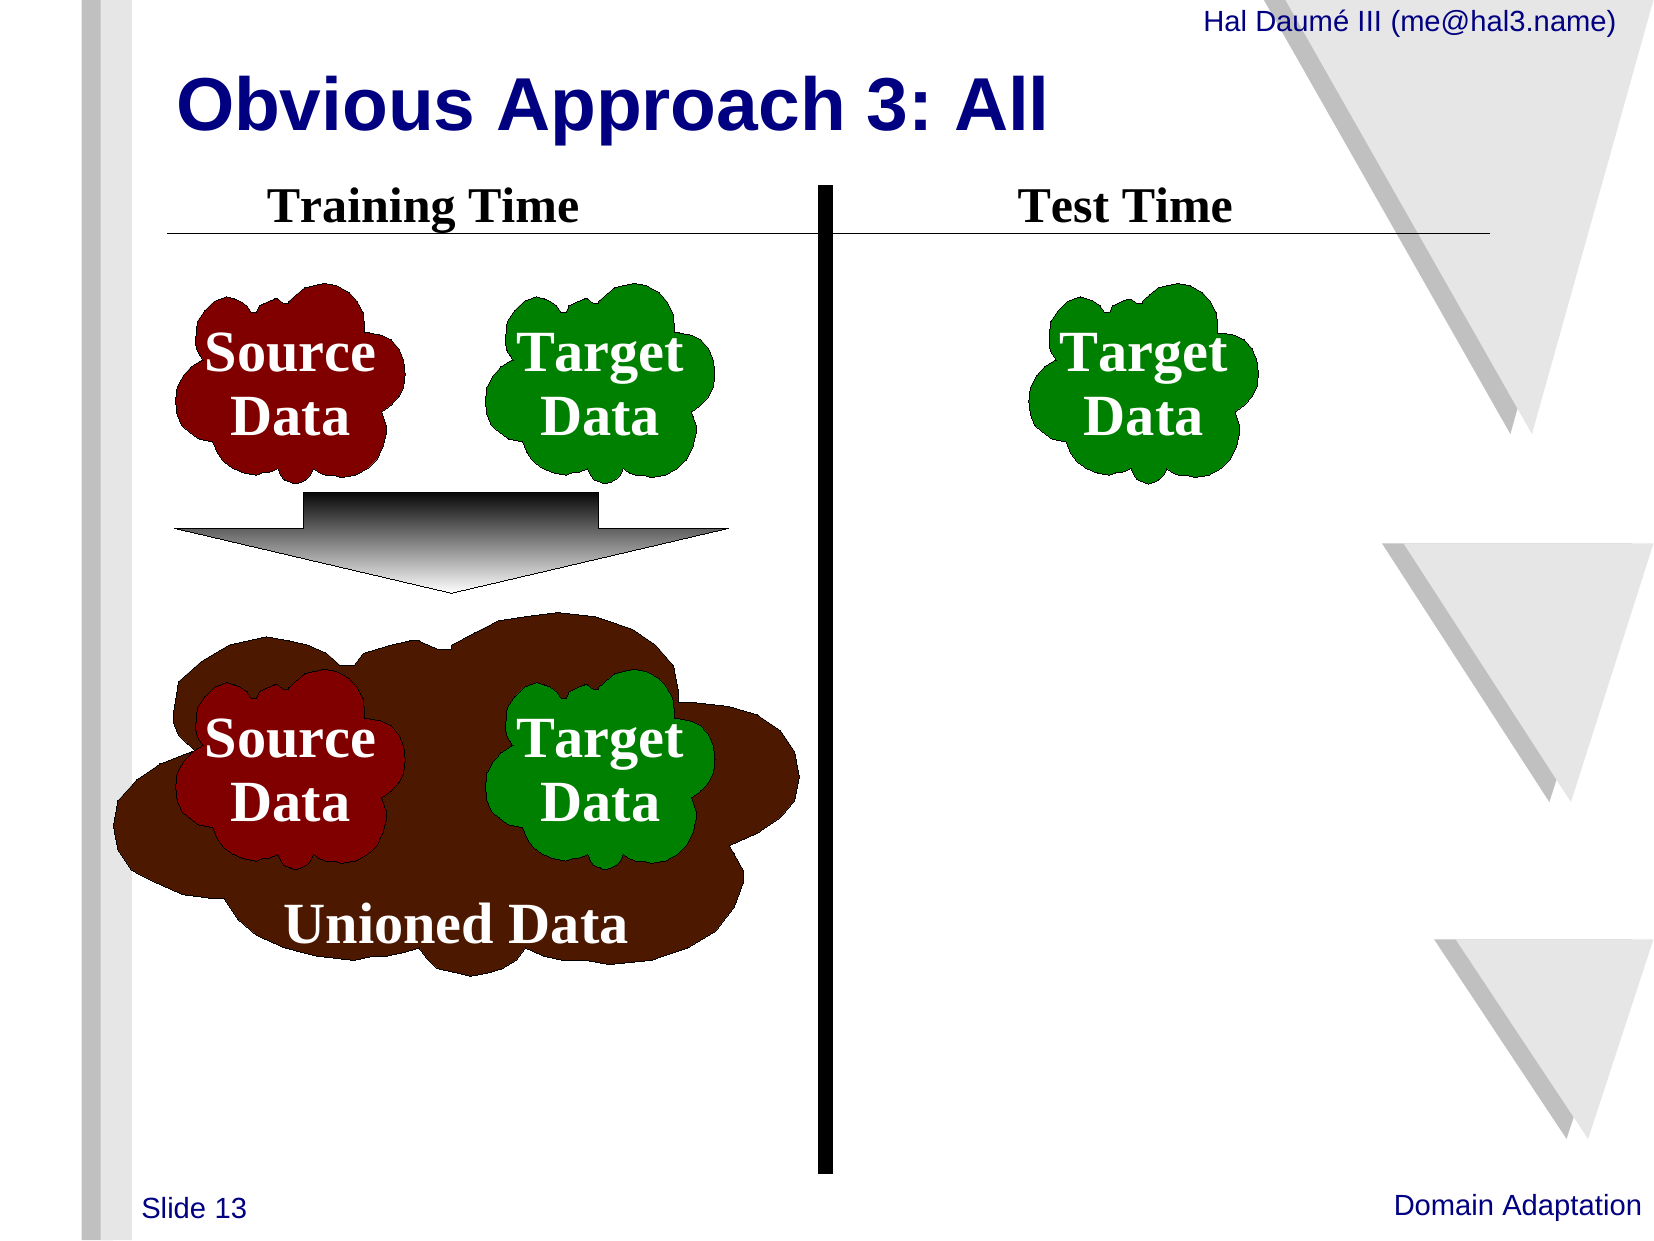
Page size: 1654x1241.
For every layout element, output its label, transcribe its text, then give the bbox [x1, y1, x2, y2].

text_box Target Data [485, 283, 715, 484]
text_box Source Data [175, 283, 406, 484]
text_box [174, 492, 729, 594]
text_box Target Data [1028, 283, 1259, 485]
text_box Unioned Data [113, 612, 800, 977]
text_box Source Data [175, 669, 406, 870]
text_box Training Time [266, 178, 574, 233]
text_box Target Data [485, 669, 716, 870]
text_box Test Time [1017, 178, 1229, 233]
title Obvious Approach 3: All [176, 44, 1509, 166]
